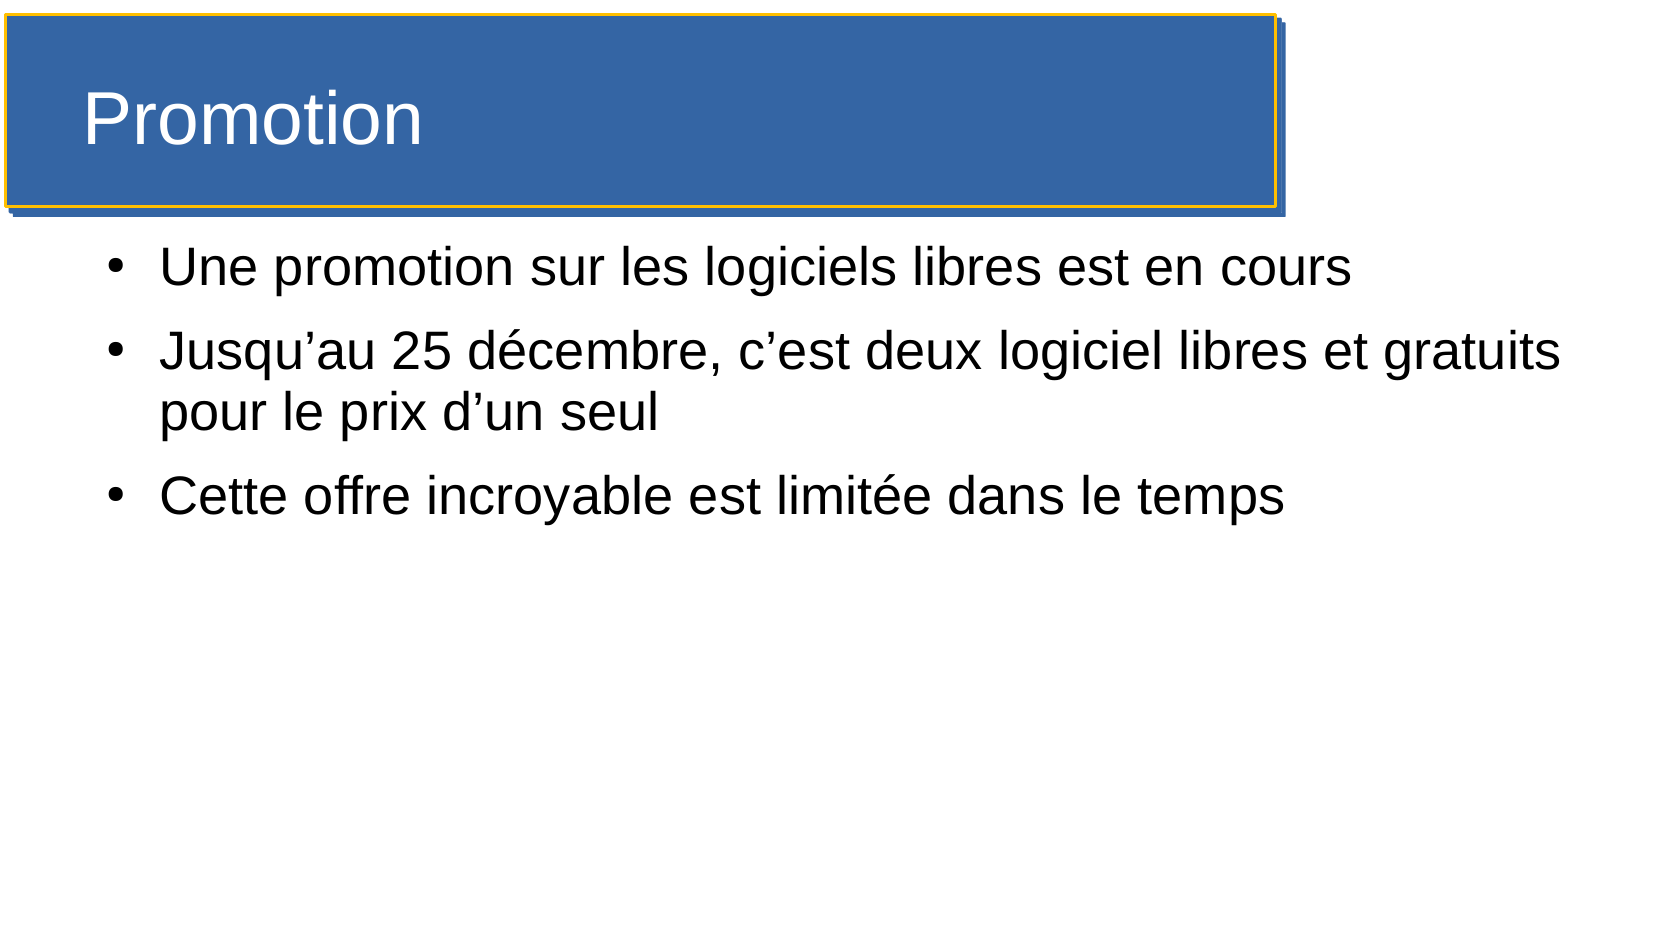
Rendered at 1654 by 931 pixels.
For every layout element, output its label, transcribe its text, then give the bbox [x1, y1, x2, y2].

title Promotion [82, 44, 1235, 192]
list Une promotion sur les logiciels libres est en cours Jusqu’au 25 décembre, c’est deux logiciel libres et gratuits pour le prix d’un seul Cette offre incroyable est limitée dans le temps [88, 236, 1565, 798]
